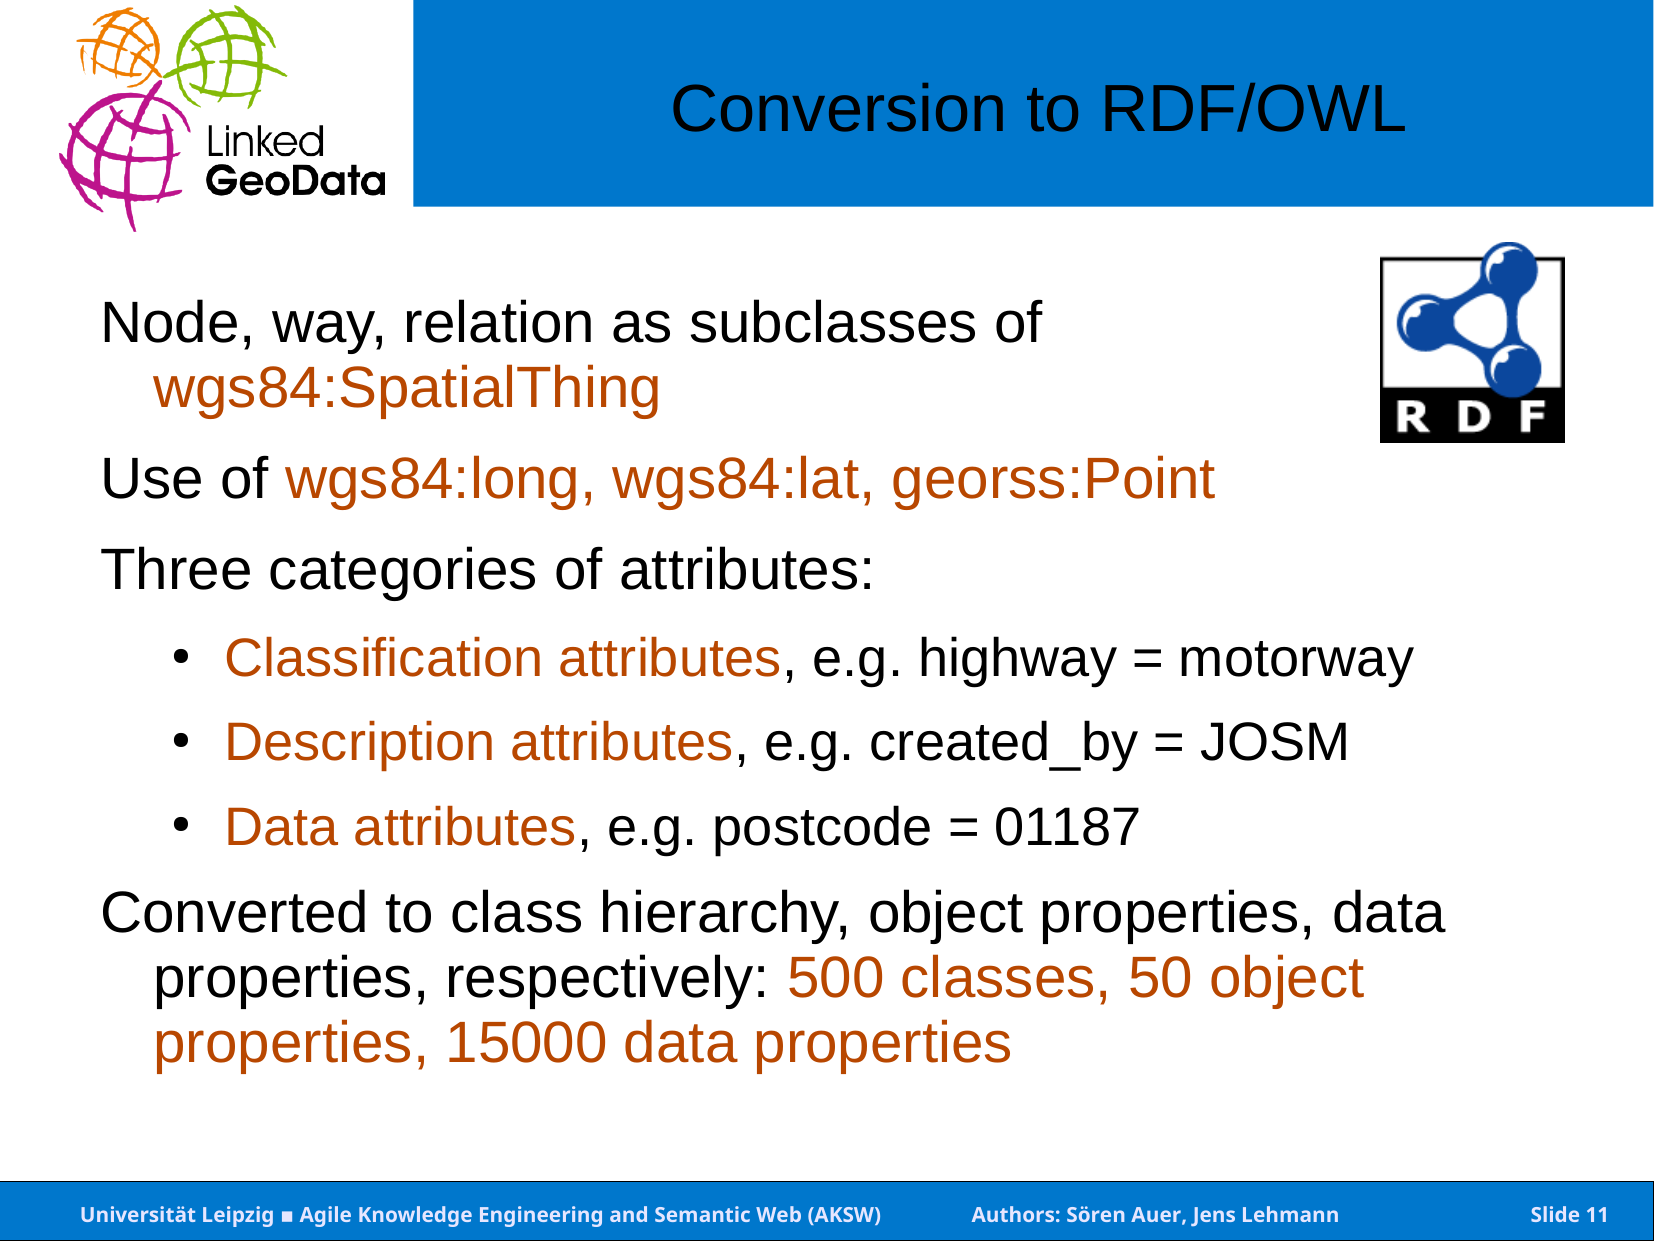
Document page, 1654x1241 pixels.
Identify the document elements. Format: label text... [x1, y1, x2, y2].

picture [59, 5, 385, 232]
picture [1380, 242, 1565, 443]
title Conversion to RDF/OWL [442, 38, 1636, 178]
list Node, way, relation as subclasses of wgs84:SpatialThing Use of wgs84:long, wgs84:lat, georss:Point Three categories of attributes: Classification attributes, e.g. highway = motorway Description attributes, e.g. created_by = JOSM Data attributes, e.g. postcode = 01187 Converted to class hierarchy, object properties, data properties, respectively: 500 classes, 50 object properties, 15000 data properties [82, 290, 1477, 1094]
